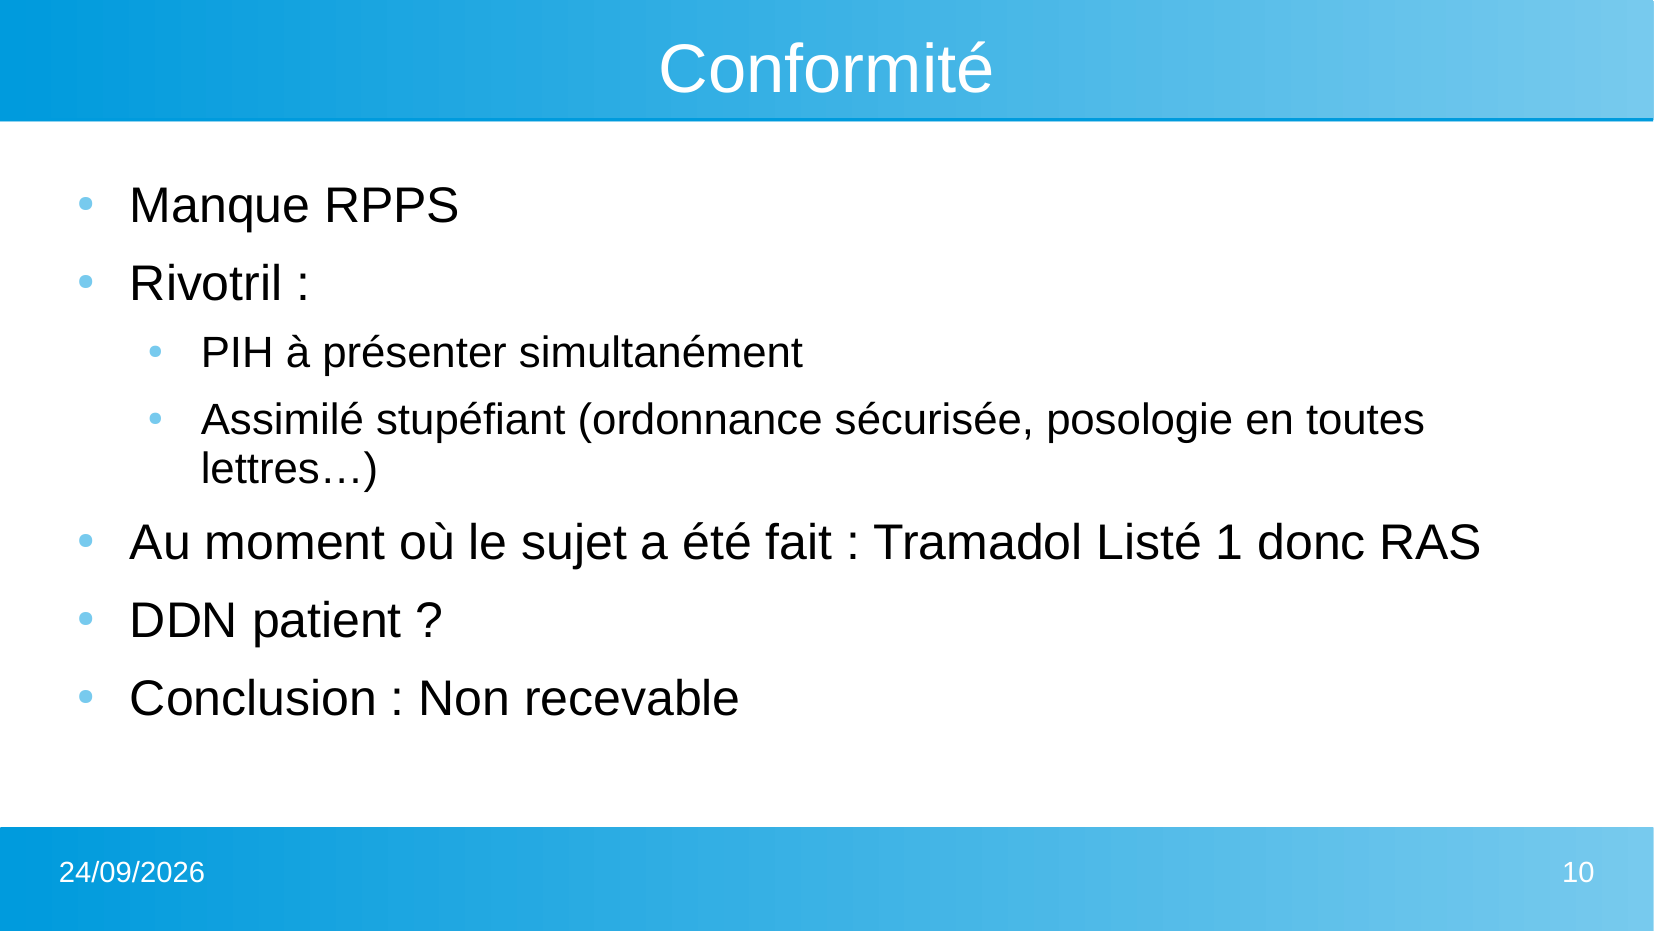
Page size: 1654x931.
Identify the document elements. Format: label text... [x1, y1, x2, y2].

title Conformité [59, 29, 1595, 108]
list Manque RPPS Rivotril : PIH à présenter simultanément Assimilé stupéfiant (ordonnance sécurisée, posologie en toutes lettres…) Au moment où le sujet a été fait : Tramadol Listé 1 donc RAS DDN patient ? Conclusion : Non recevable [59, 177, 1595, 768]
